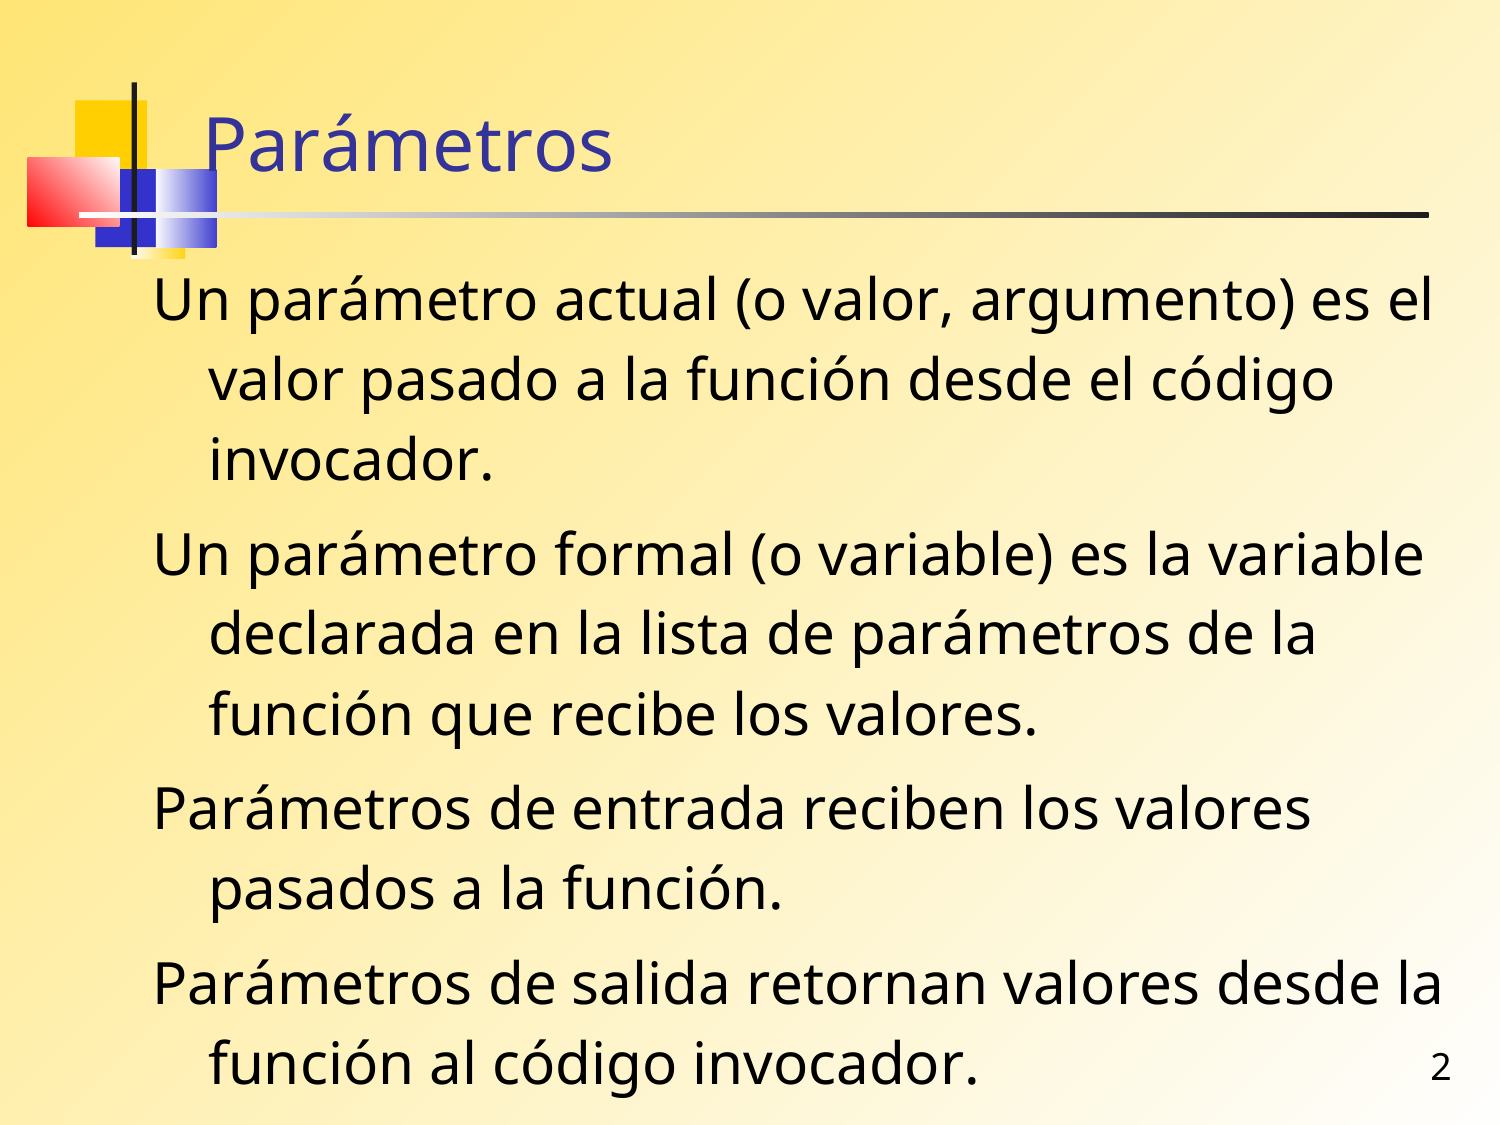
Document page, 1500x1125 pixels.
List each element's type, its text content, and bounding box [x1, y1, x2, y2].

list Un parámetro actual (o valor, argumento) es el valor pasado a la función desde el código invocador. Un parámetro formal (o variable) es la variable declarada en la lista de parámetros de la función que recibe los valores. Parámetros de entrada reciben los valores pasados a la función. Parámetros de salida retornan valores desde la función al código invocador. [137, 249, 1463, 1015]
title Parámetros [187, 37, 1466, 201]
